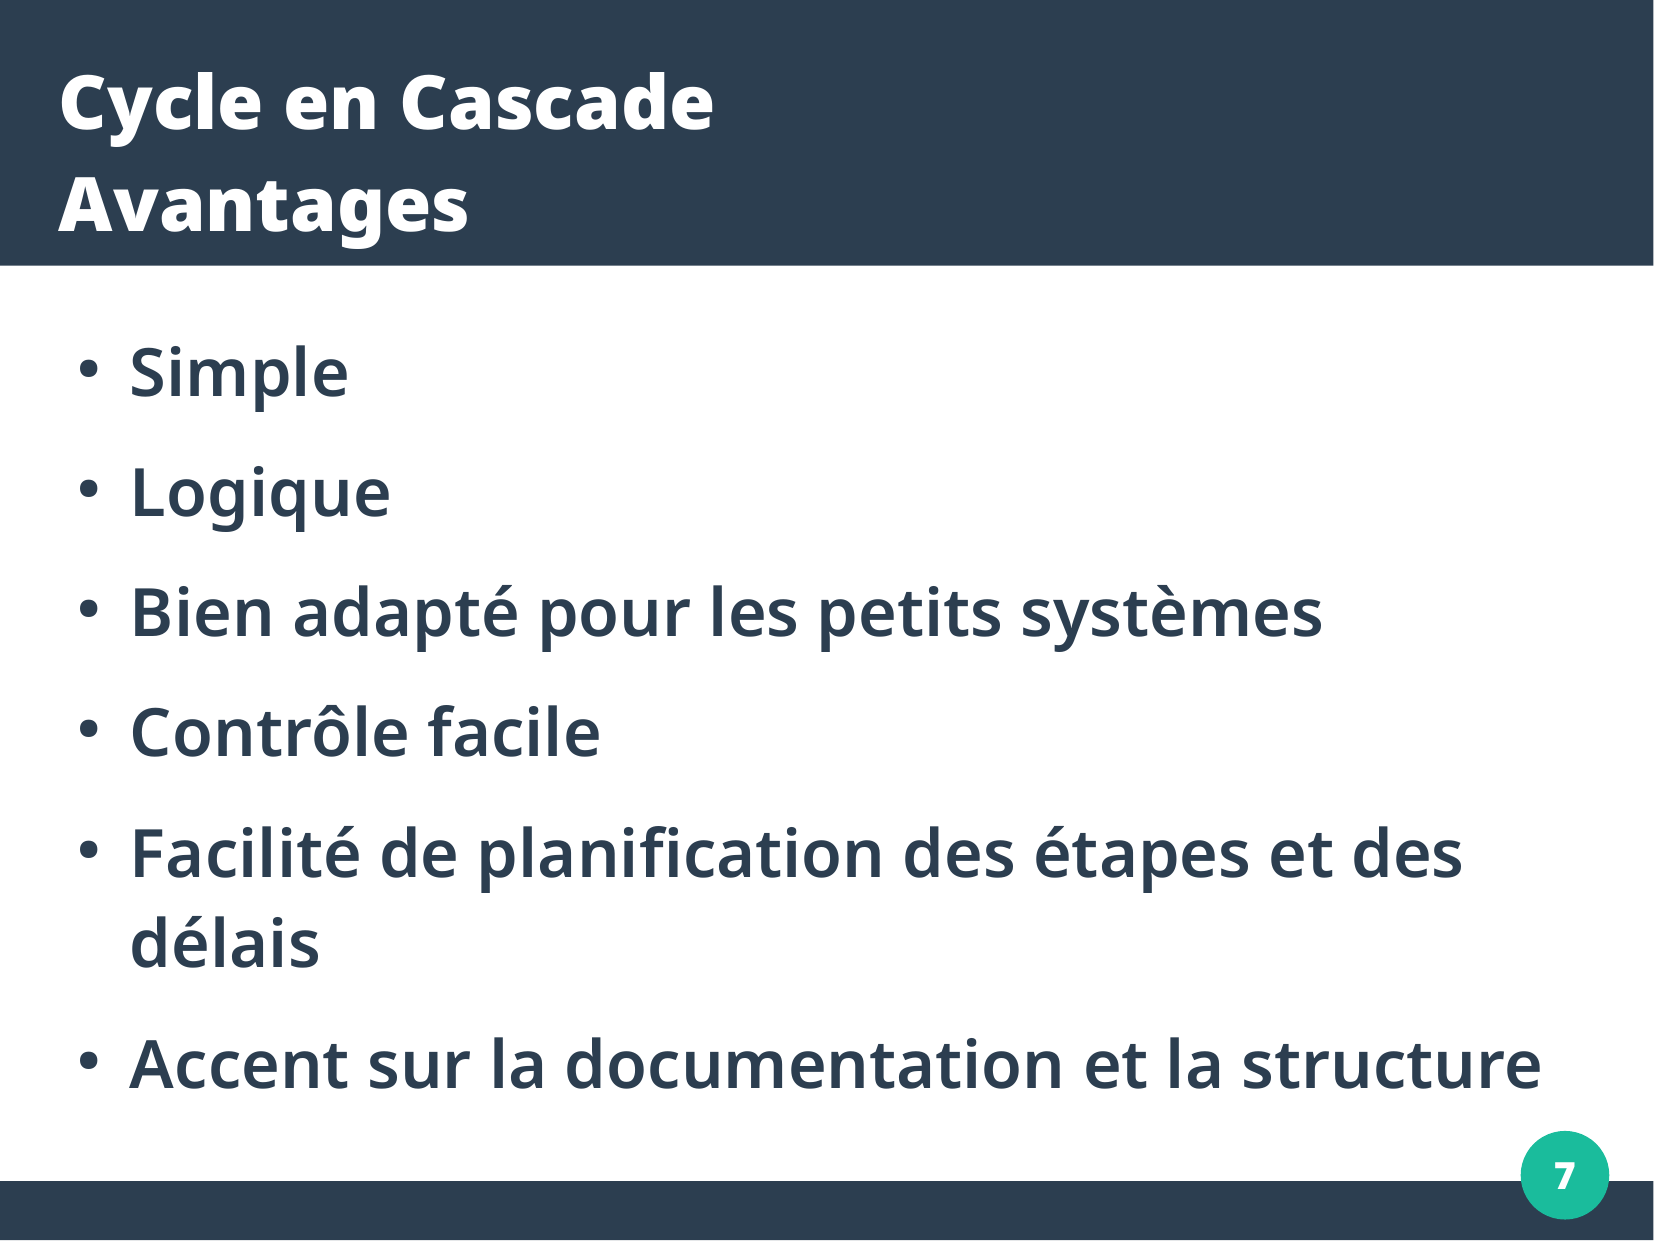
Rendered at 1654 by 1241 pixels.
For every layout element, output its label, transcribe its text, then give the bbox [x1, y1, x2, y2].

list Simple Logique Bien adapté pour les petits systèmes Contrôle facile Facilité de planification des étapes et des délais Accent sur la documentation et la structure [59, 324, 1595, 1152]
title Cycle en Cascade Avantages [59, 49, 1595, 207]
